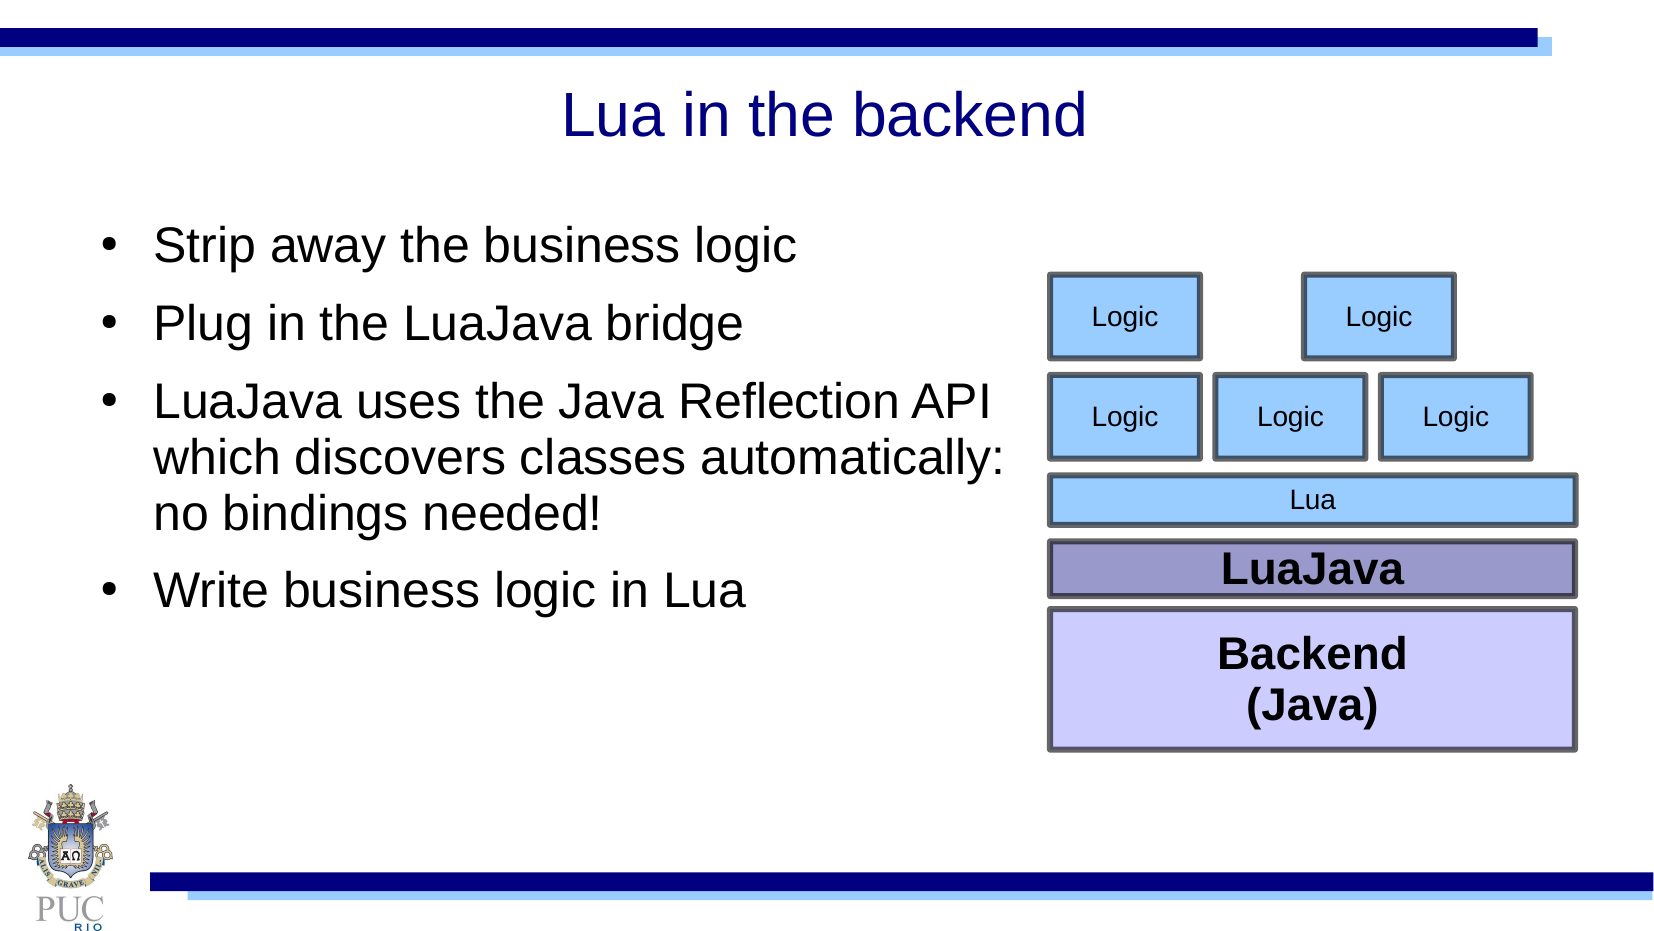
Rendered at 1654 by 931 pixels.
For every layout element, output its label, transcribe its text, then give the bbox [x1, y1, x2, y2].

text_box Logic [1050, 374, 1200, 459]
title Lua in the backend [37, 37, 1613, 193]
picture [28, 784, 113, 931]
text_box LuaJava [1050, 541, 1576, 597]
text_box Backend (Java) [1050, 609, 1576, 750]
text_box Logic [1050, 274, 1201, 359]
text_box Logic [1380, 375, 1531, 459]
text_box Lua [1050, 475, 1576, 525]
list Strip away the business logic Plug in the LuaJava bridge LuaJava uses the Java Reflection API which discovers classes automatically: no bindings needed! Write business logic in Lua [82, 217, 1013, 751]
text_box Logic [1303, 274, 1454, 359]
text_box Logic [1215, 375, 1366, 459]
